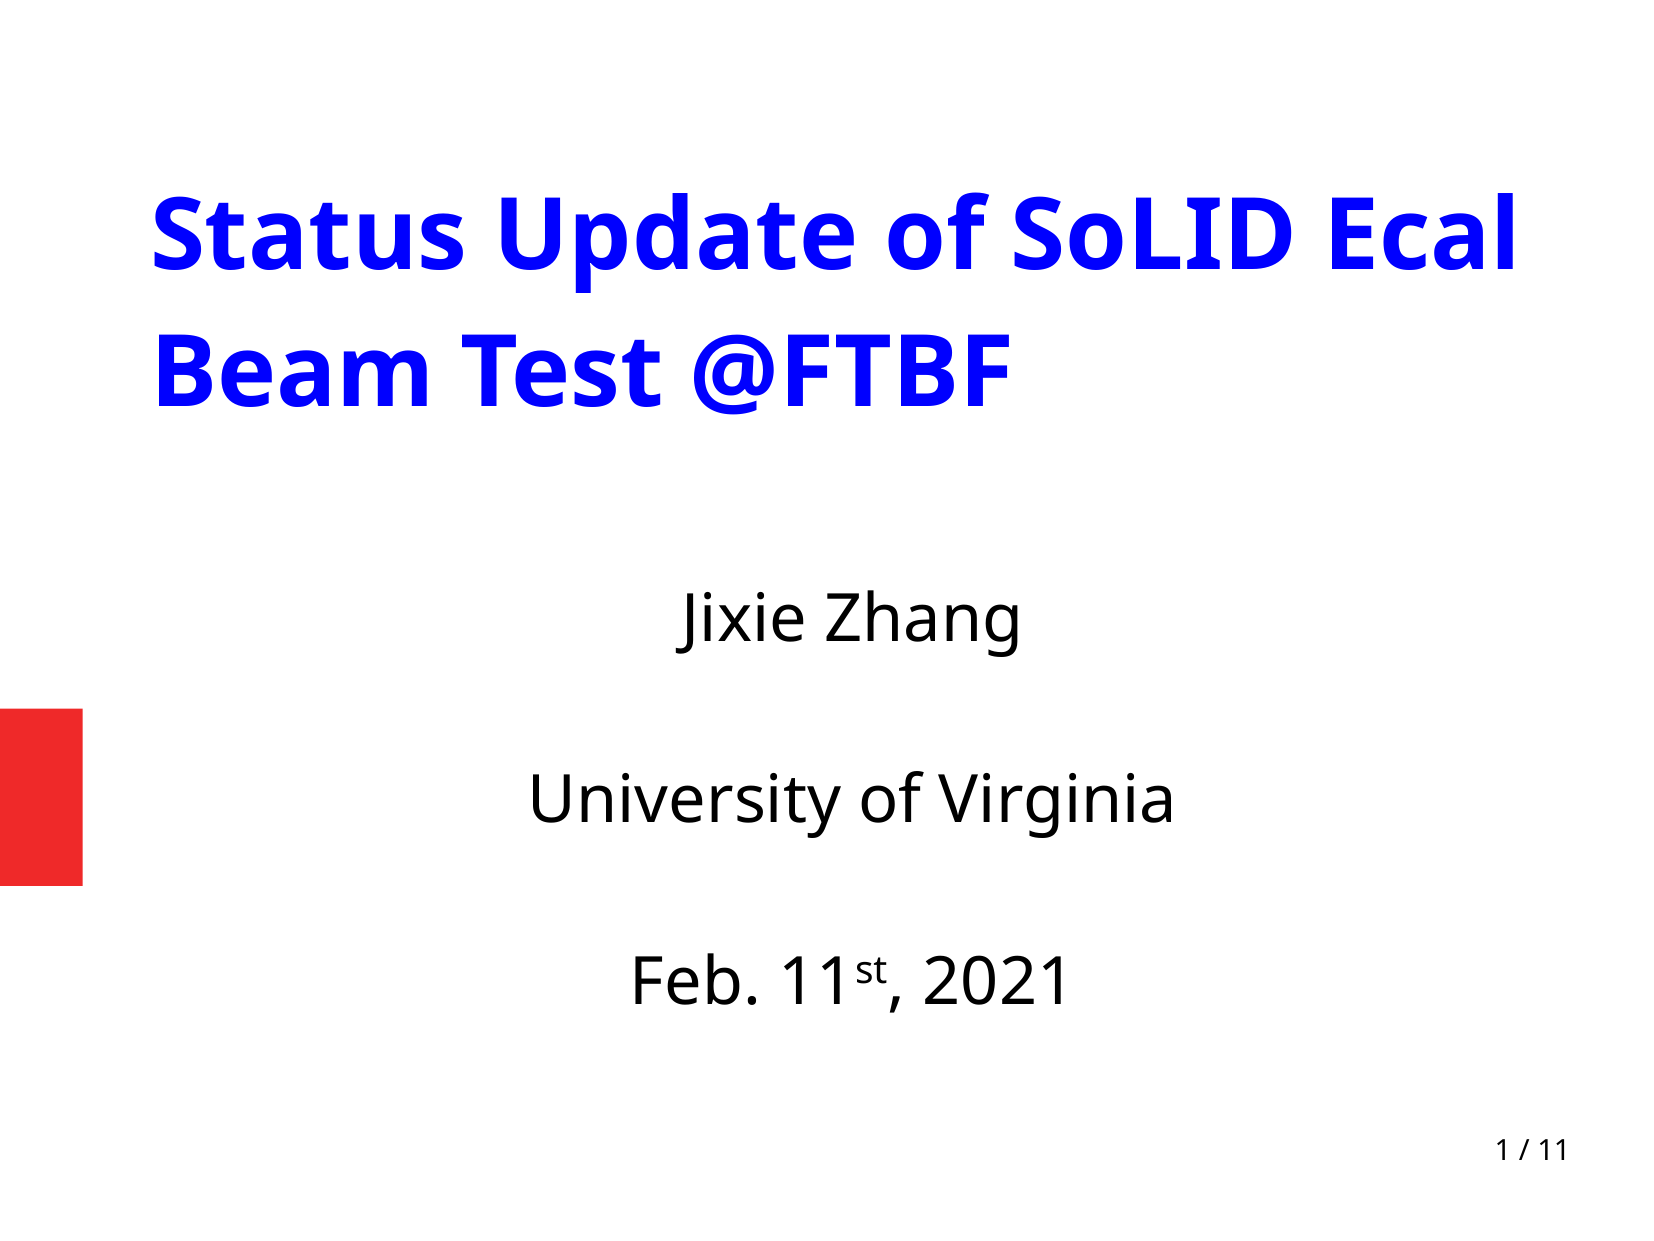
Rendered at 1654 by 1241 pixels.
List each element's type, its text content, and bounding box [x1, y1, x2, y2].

title Status Update of SoLID Ecal Beam Test @FTBF [150, 162, 1556, 436]
subtitle Jixie Zhang University of Virginia Feb. 11st, 2021 [150, 570, 1556, 1115]
